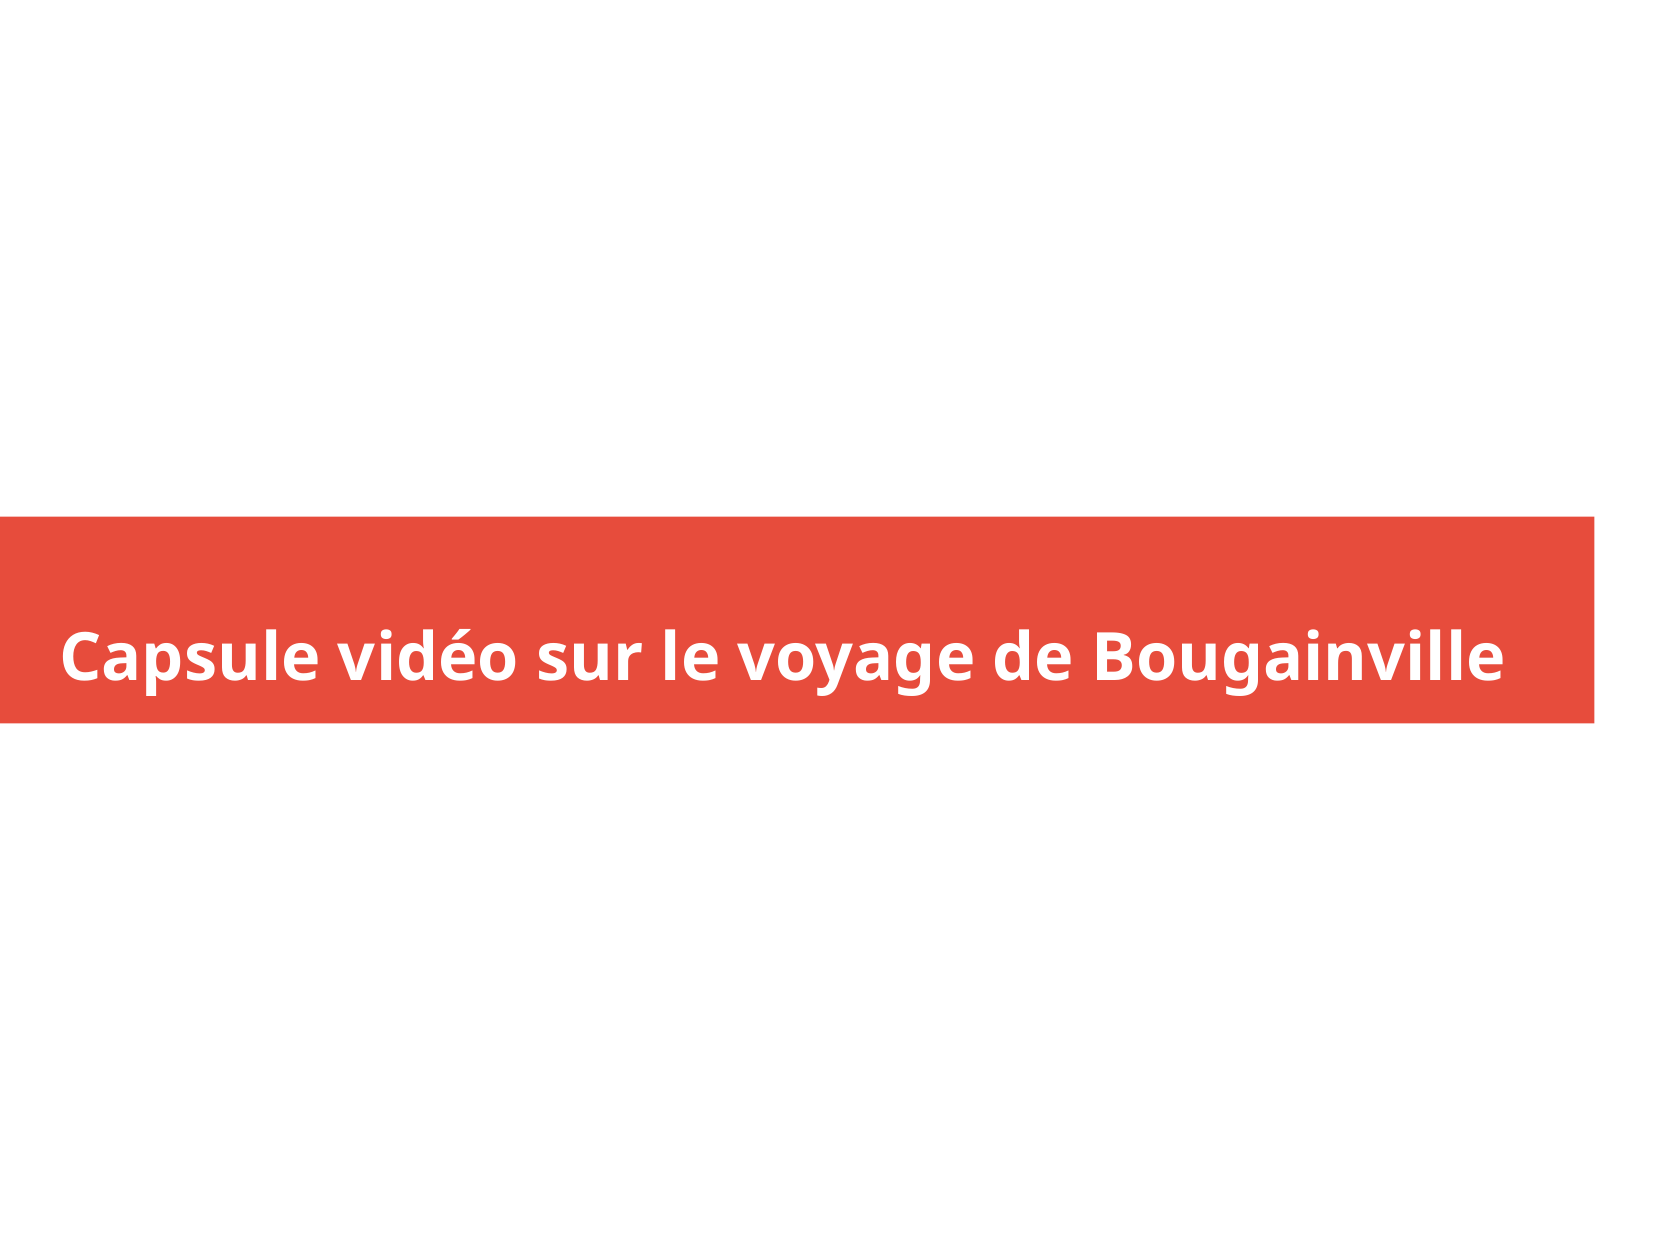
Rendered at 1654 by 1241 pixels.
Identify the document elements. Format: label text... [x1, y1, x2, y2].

title Capsule vidéo sur le voyage de Bougainville [59, 546, 1595, 695]
